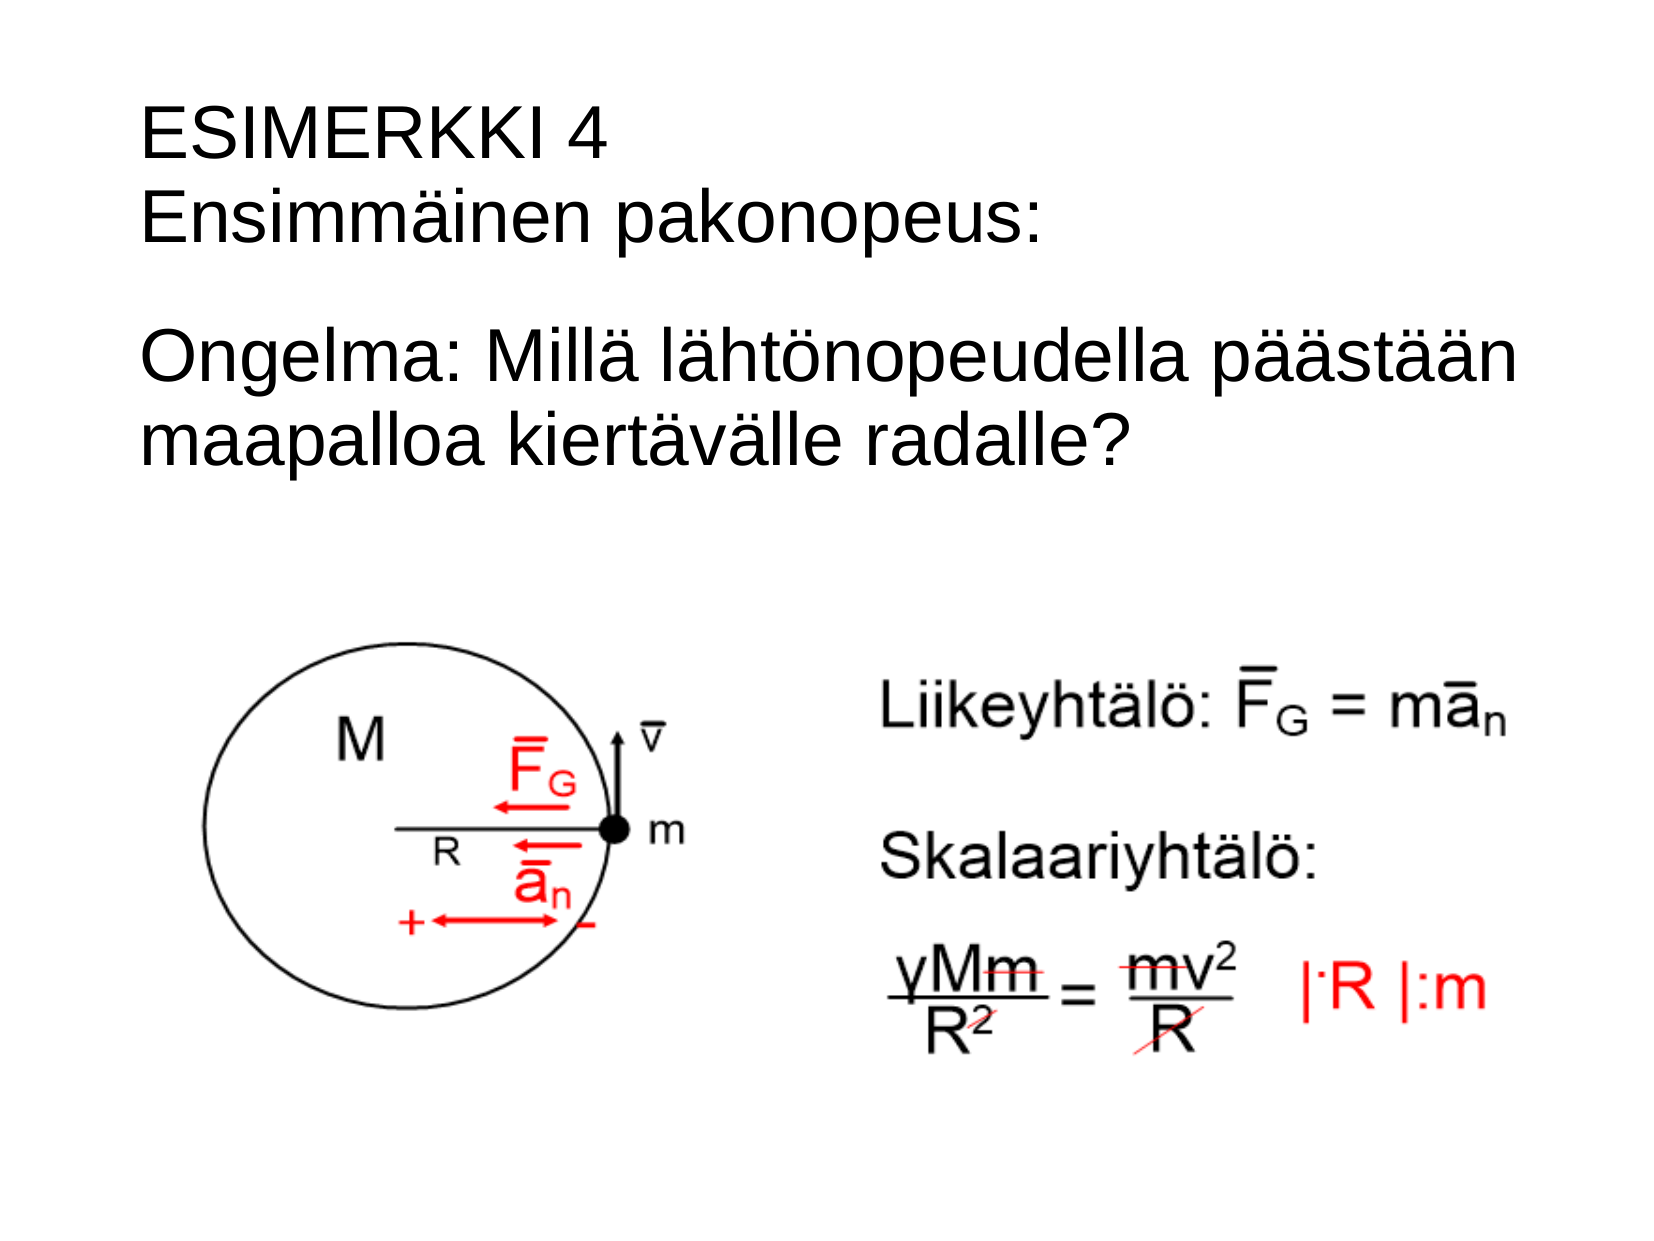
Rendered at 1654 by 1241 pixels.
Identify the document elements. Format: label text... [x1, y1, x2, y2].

text_box ESIMERKKI 4 Ensimmäinen pakonopeus: Ongelma: Millä lähtönopeudella päästään maapalloa kiertävälle radalle? [124, 82, 1536, 490]
picture [838, 592, 1593, 1111]
picture [153, 588, 728, 1052]
